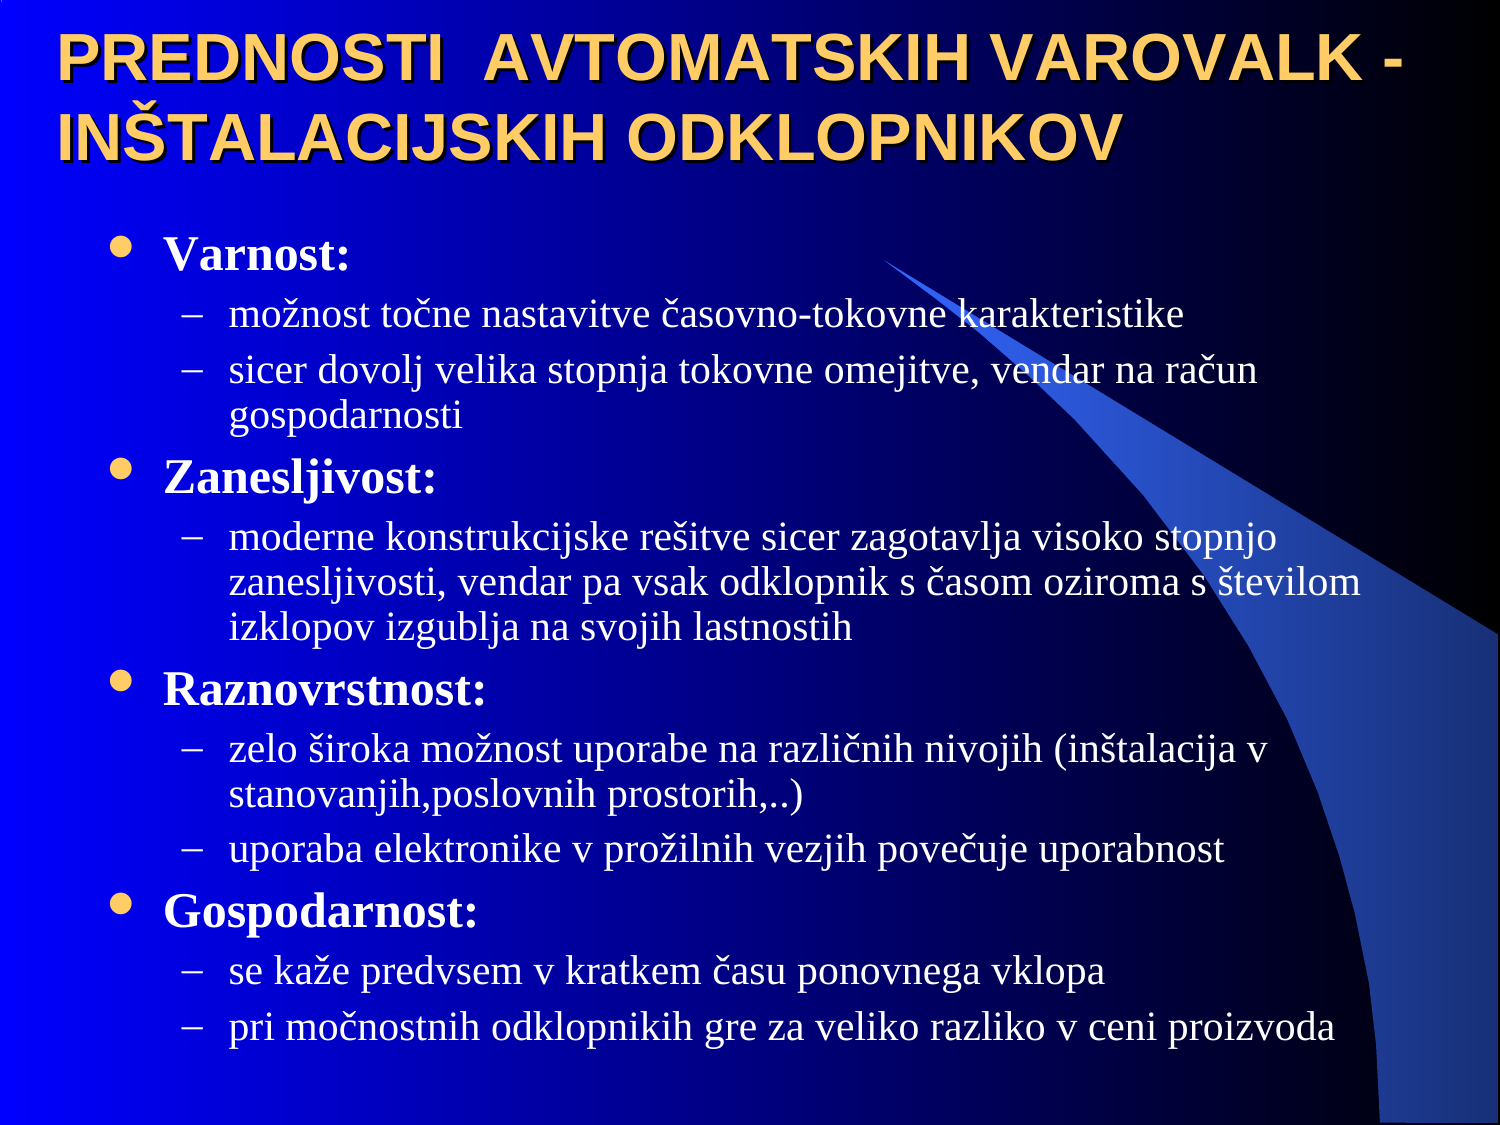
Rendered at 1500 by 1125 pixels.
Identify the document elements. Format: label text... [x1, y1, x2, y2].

list Varnost: možnost točne nastavitve časovno-tokovne karakteristike sicer dovolj velika stopnja tokovne omejitve, vendar na račun gospodarnosti Zanesljivost: moderne konstrukcijske rešitve sicer zagotavlja visoko stopnjo zanesljivosti, vendar pa vsak odklopnik s časom oziroma s številom izklopov izgublja na svojih lastnostih Raznovrstnost: zelo široka možnost uporabe na različnih nivojih (inštalacija v stanovanjih,poslovnih prostorih,..) uporaba elektronike v prožilnih vezjih povečuje uporabnost Gospodarnost: se kaže predvsem v kratkem času ponovnega vklopa pri močnostnih odklopnikih gre za veliko razliko v ceni proizvoda [76, 219, 1473, 1112]
title PREDNOSTI AVTOMATSKIH VAROVALK - INŠTALACIJSKIH ODKLOPNIKOV [41, 0, 1438, 188]
